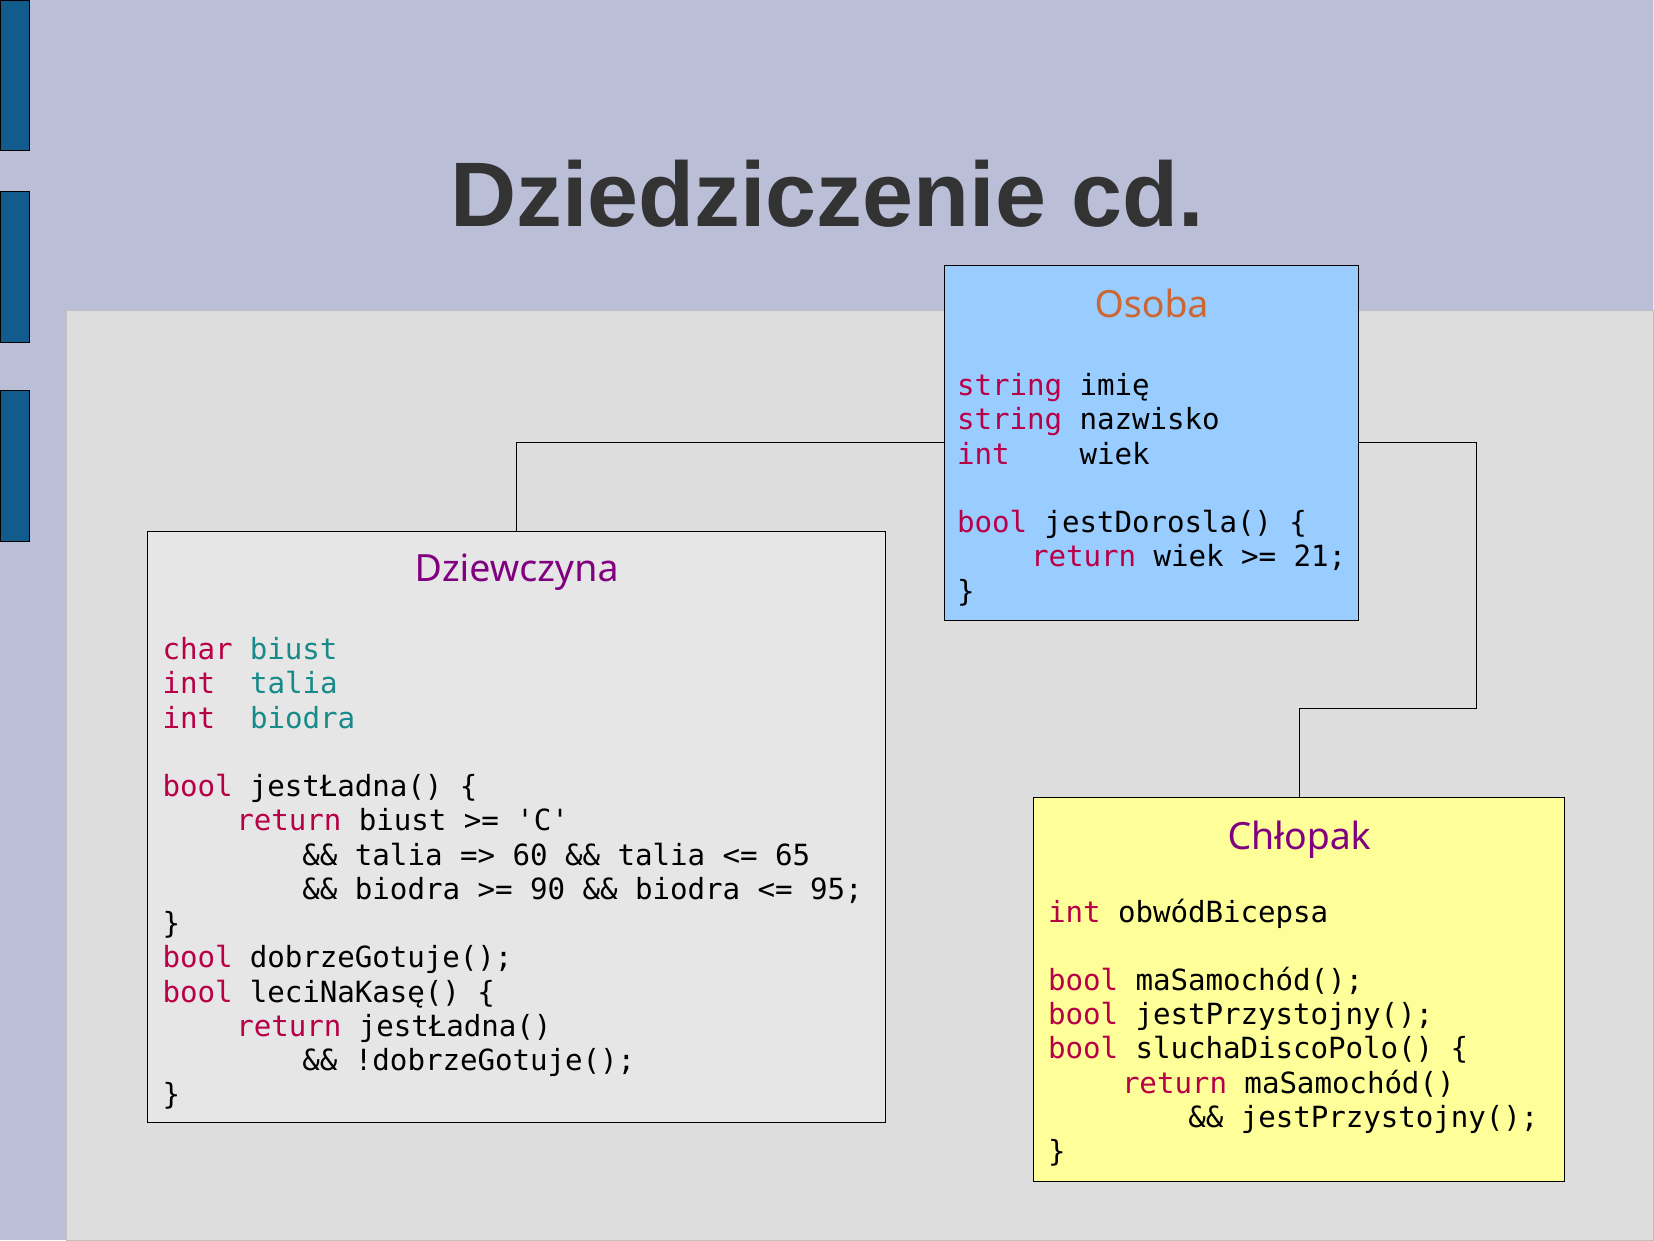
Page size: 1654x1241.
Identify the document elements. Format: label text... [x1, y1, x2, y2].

text_box Chłopak int obwódBicepsa bool maSamochód(); bool jestPrzystojny(); bool sluchaDiscoPolo() { return maSamochód() && jestPrzystojny(); } [1033, 797, 1565, 1182]
text_box Dziewczyna char biust int talia int biodra bool jestŁadna() { return biust >= 'C' && talia => 60 && talia <= 65 && biodra >= 90 && biodra <= 95; } bool dobrzeGotuje(); bool leciNaKasę() { return jestŁadna() && !dobrzeGotuje(); } [147, 531, 886, 1123]
text_box Osoba string imię string nazwisko int wiek bool jestDorosla() { return wiek >= 21; } [944, 265, 1359, 621]
title Dziedziczenie cd. [121, 98, 1534, 291]
